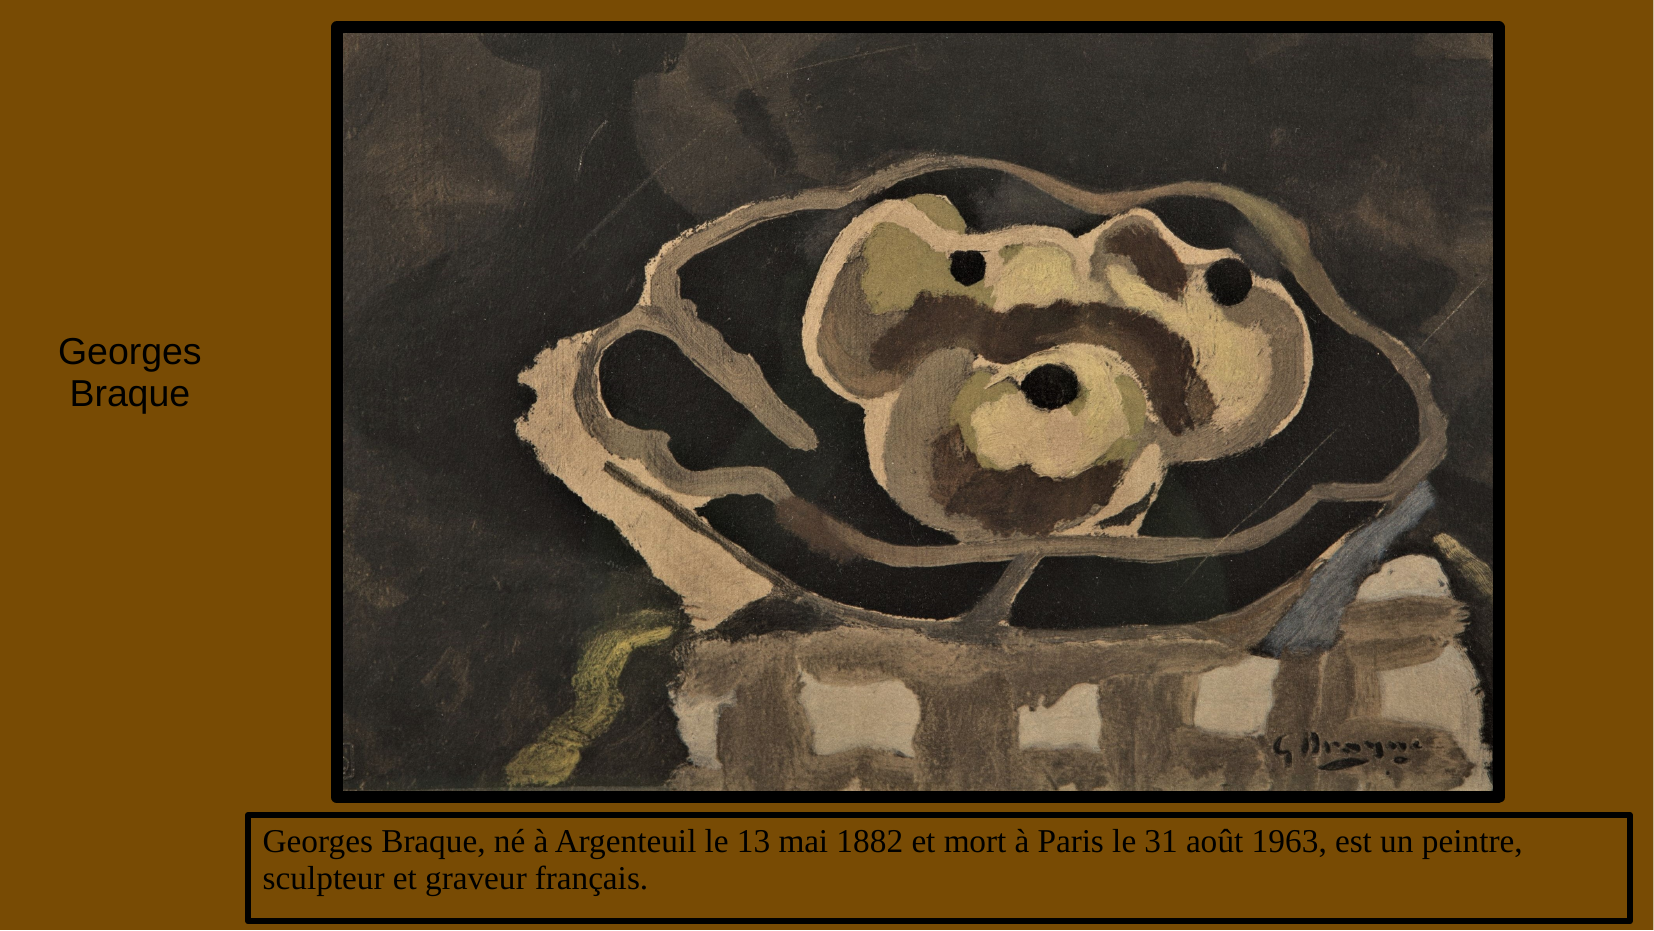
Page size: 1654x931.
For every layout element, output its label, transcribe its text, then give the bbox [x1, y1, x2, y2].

picture [342, 33, 1493, 792]
text_box Georges Braque, né à Argenteuil le 13 mai 1882 et mort à Paris le 31 août 1963, est un peintre, sculpteur et graveur français. [248, 814, 1630, 922]
title Georges Braque [0, 330, 260, 415]
